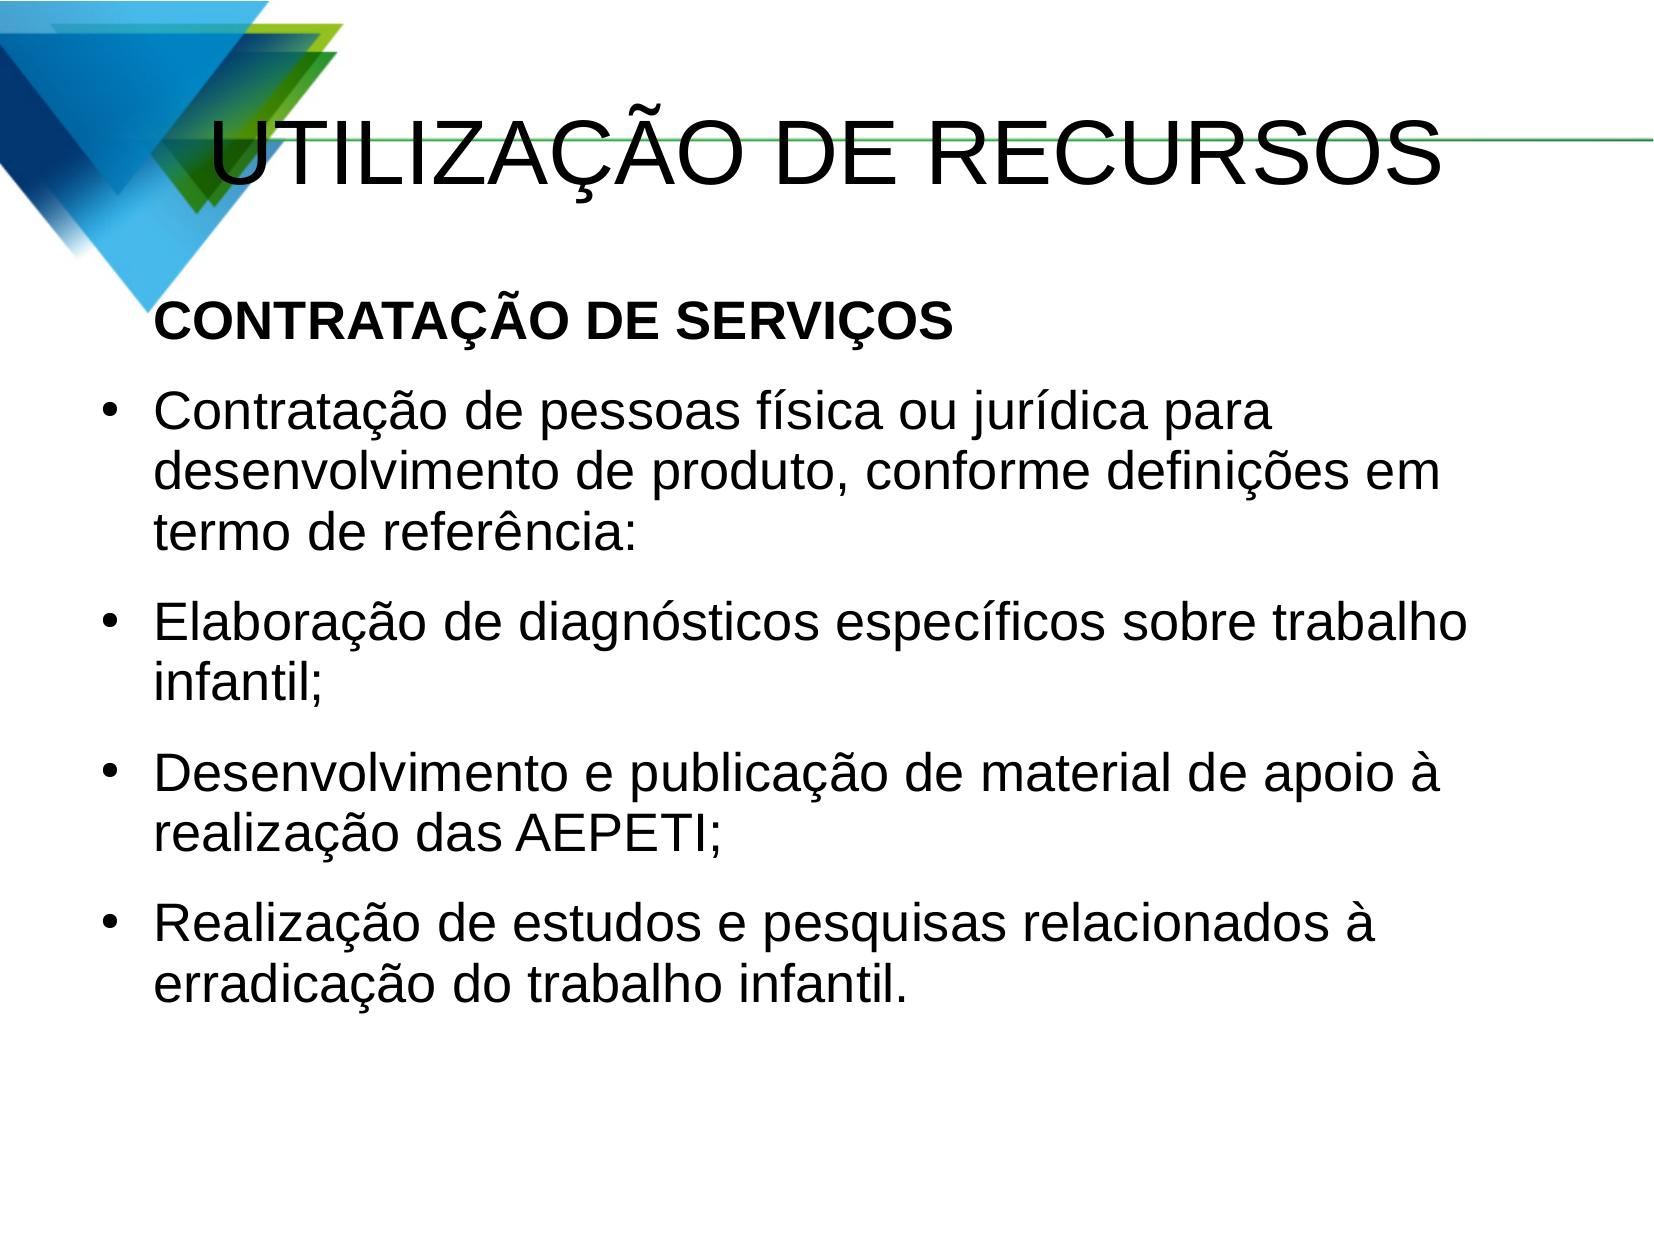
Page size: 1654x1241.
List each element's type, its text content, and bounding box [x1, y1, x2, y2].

title UTILIZAÇÃO DE RECURSOS [82, 56, 1571, 250]
list CONTRATAÇÃO DE SERVIÇOS Contratação de pessoas física ou jurídica para desenvolvimento de produto, conforme definições em termo de referência: Elaboração de diagnósticos específicos sobre trabalho infantil; Desenvolvimento e publicação de material de apoio à realização das AEPETI; Realização de estudos e pesquisas relacionados à erradicação do trabalho infantil. [82, 290, 1538, 1109]
picture [0, 1, 1654, 1241]
